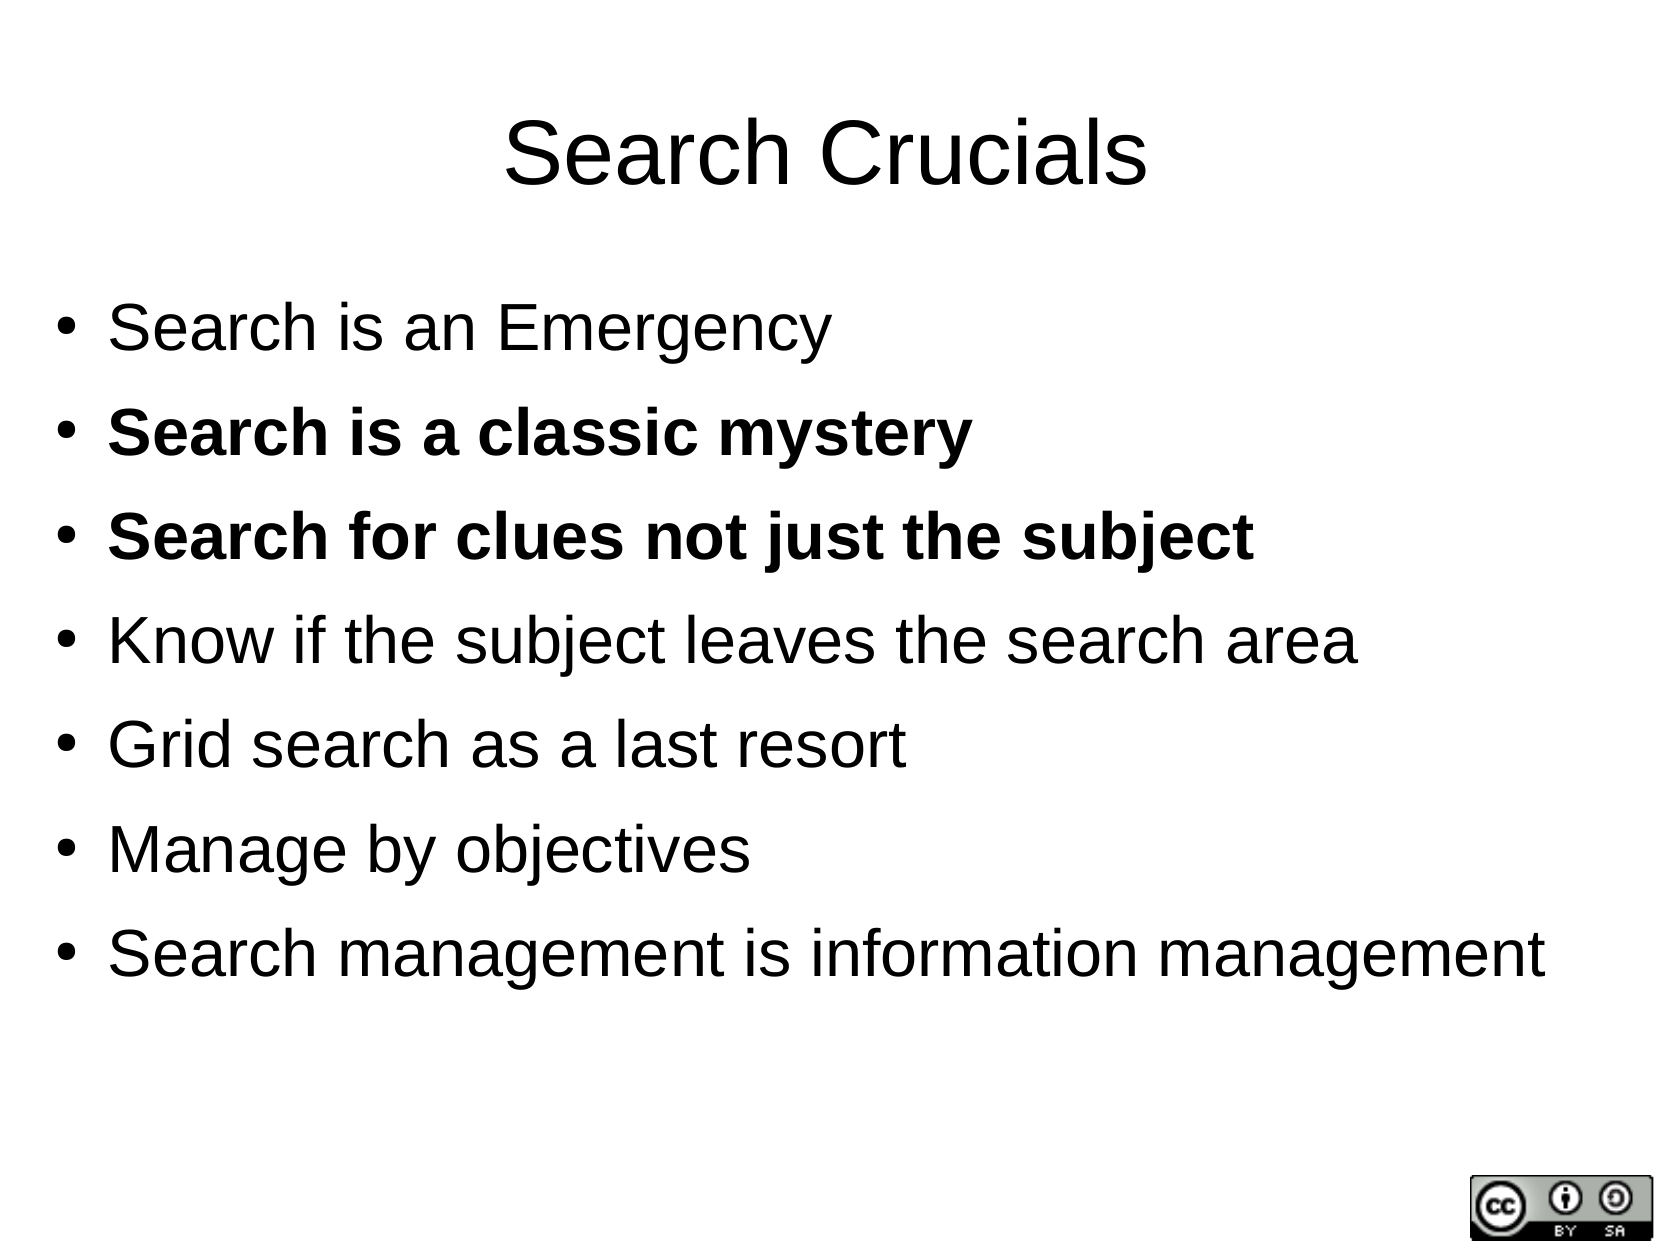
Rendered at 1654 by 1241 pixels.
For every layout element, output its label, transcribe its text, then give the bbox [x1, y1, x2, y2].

picture [1470, 1175, 1654, 1241]
title Search Crucials [82, 56, 1571, 250]
list Search is an Emergency Search is a classic mystery Search for clues not just the subject Know if the subject leaves the search area Grid search as a last resort Manage by objectives Search management is information management [36, 290, 1618, 1094]
